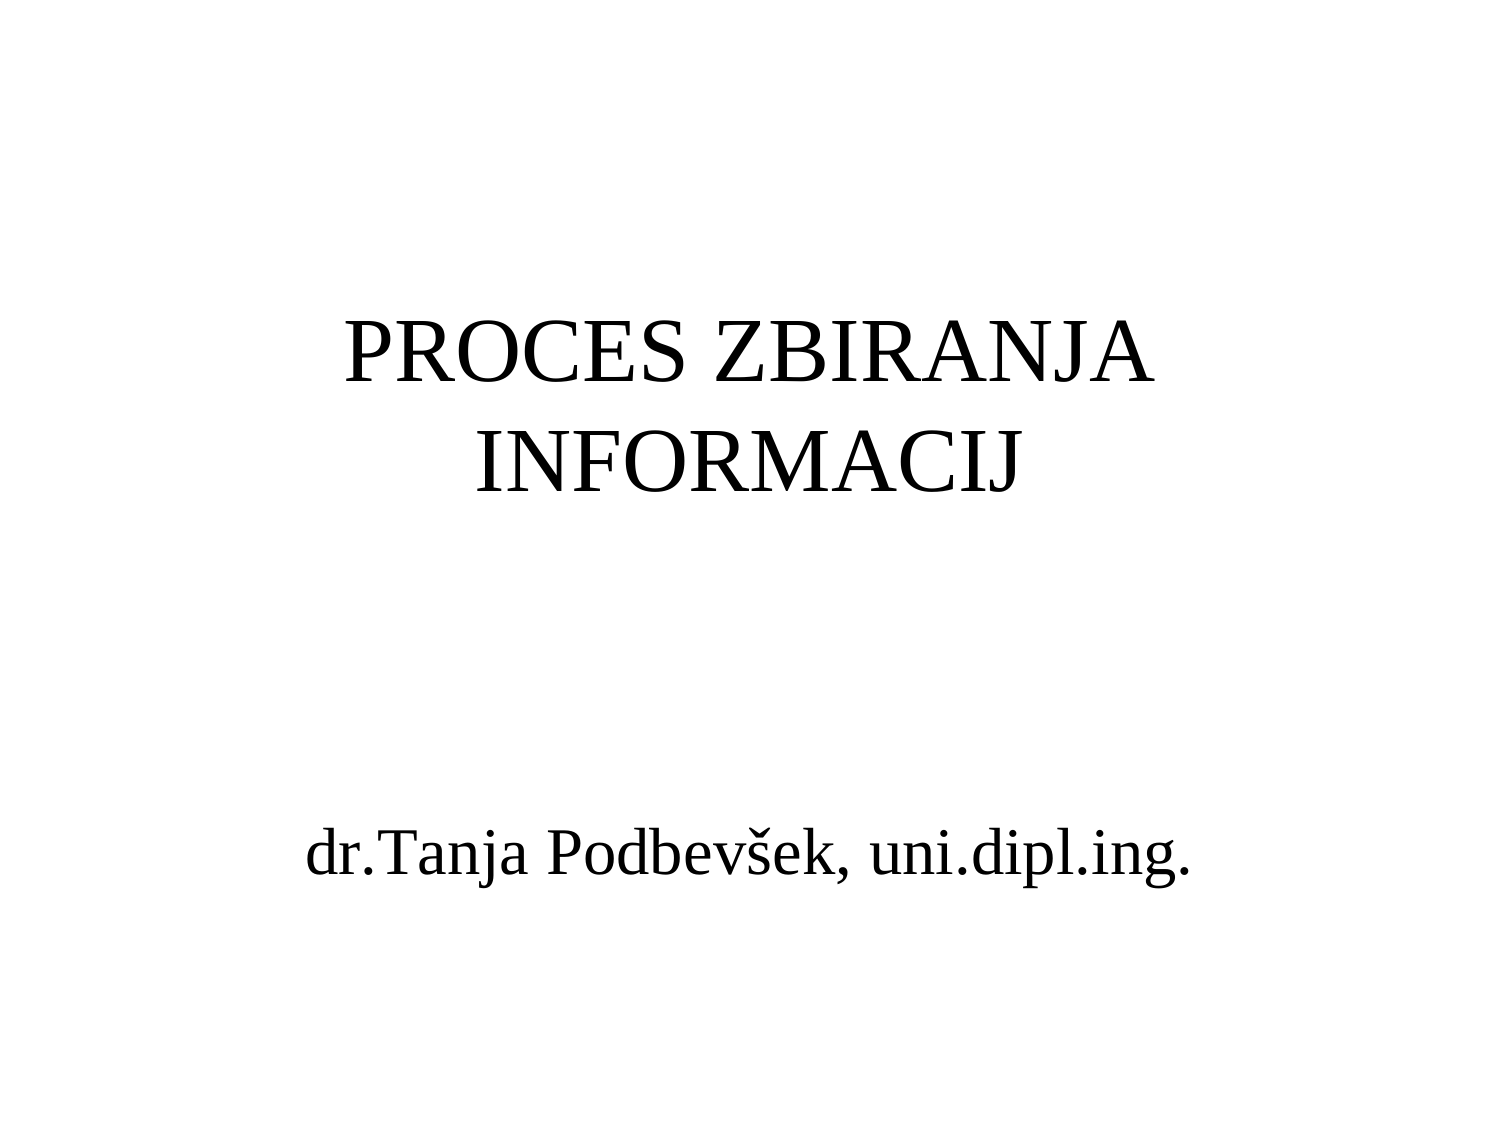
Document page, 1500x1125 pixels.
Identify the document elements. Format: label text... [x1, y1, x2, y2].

text_box dr.Tanja Podbevšek, uni.dipl.ing. [225, 800, 1276, 1088]
title PROCES ZBIRANJA INFORMACIJ [112, 137, 1388, 663]
